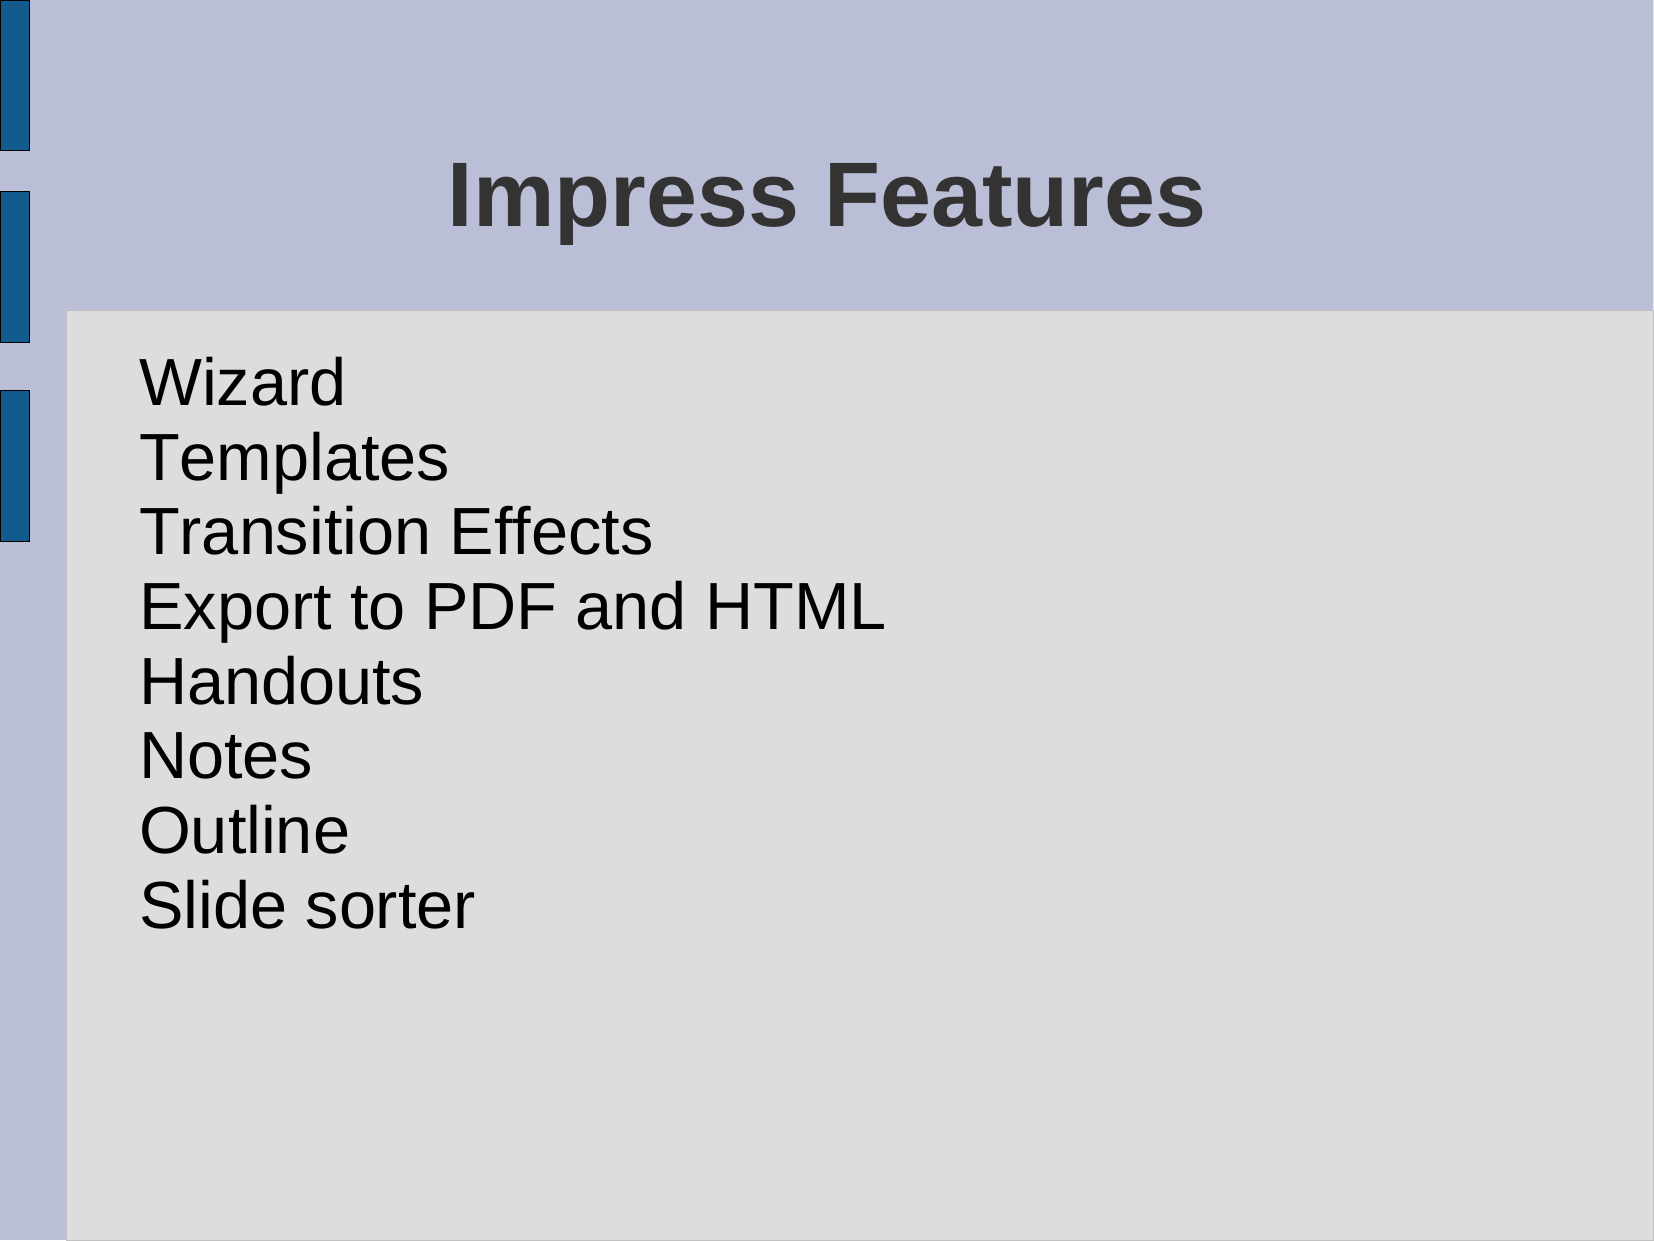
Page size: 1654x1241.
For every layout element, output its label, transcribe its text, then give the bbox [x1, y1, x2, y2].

list Wizard Templates Transition Effects Export to PDF and HTML Handouts Notes Outline Slide sorter [121, 344, 1534, 1127]
title Impress Features [121, 91, 1534, 299]
